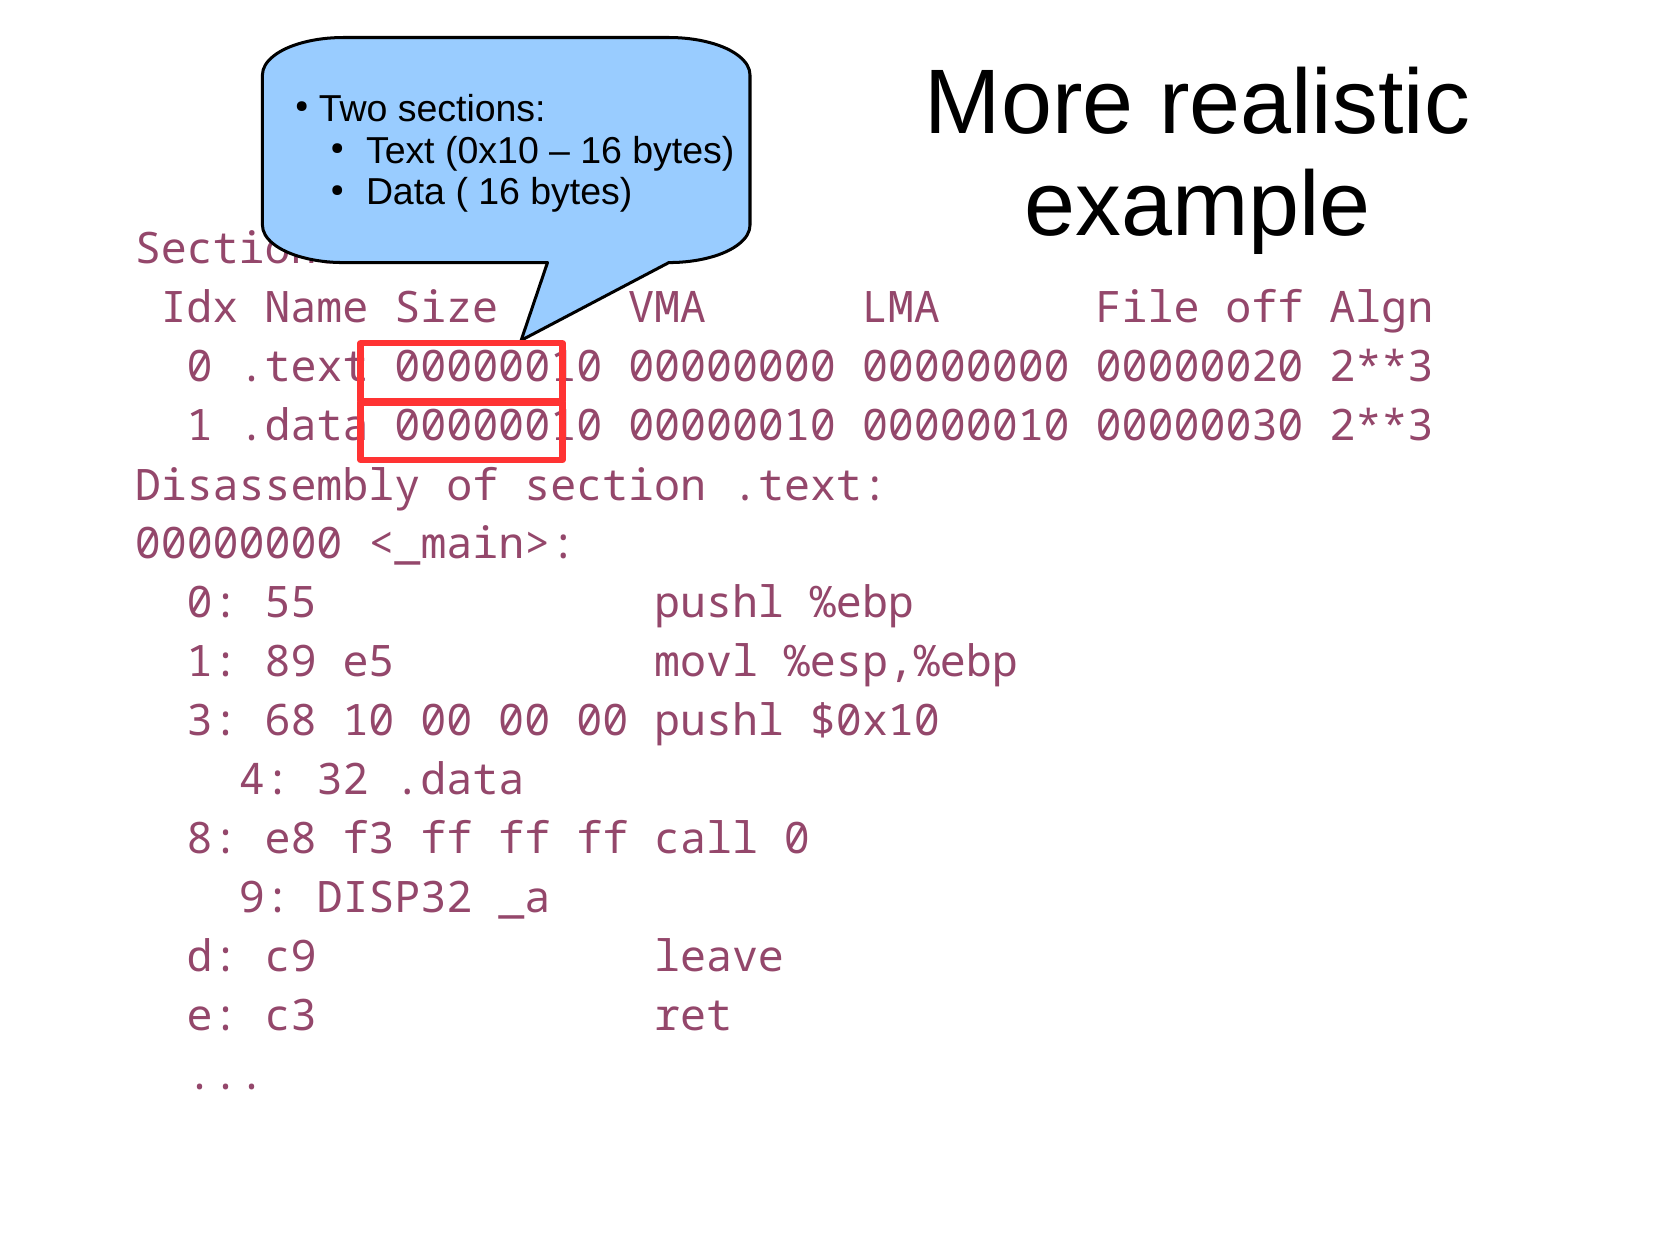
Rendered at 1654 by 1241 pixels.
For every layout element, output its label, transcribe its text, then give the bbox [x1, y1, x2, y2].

list Sections: Idx Name Size VMA LMA File off Algn 0 .text 00000010 00000000 00000000 00000020 2**3 1 .data 00000010 00000010 00000010 00000030 2**3 Disassembly of section .text: 00000000 <_main>: 0: 55 pushl %ebp 1: 89 e5 movl %esp,%ebp 3: 68 10 00 00 00 pushl $0x10 4: 32 .data 8: e8 f3 ff ff ff call 0 9: DISP32 _a d: c9 leave e: c3 ret ... [364, 346, 559, 398]
list Sections: Idx Name Size VMA LMA File off Algn 0 .text 00000010 00000000 00000000 00000020 2**3 1 .data 00000010 00000010 00000010 00000030 2**3 Disassembly of section .text: 00000000 <_main>: 0: 55 pushl %ebp 1: 89 e5 movl %esp,%ebp 3: 68 10 00 00 00 pushl $0x10 4: 32 .data 8: e8 f3 ff ff ff call 0 9: DISP32 _a d: c9 leave e: c3 ret ... [364, 406, 559, 457]
title More realistic example [825, 49, 1571, 150]
list Sections: Idx Name Size VMA LMA File off Algn 0 .text 00000010 00000000 00000000 00000020 2**3 1 .data 00000010 00000010 00000010 00000030 2**3 Disassembly of section .text: 00000000 <_main>: 0: 55 pushl %ebp 1: 89 e5 movl %esp,%ebp 3: 68 10 00 00 00 pushl $0x10 4: 32 .data 8: e8 f3 ff ff ff call 0 9: DISP32 _a d: c9 leave e: c3 ret ... [82, 150, 1571, 1126]
text_box Two sections: Text (0x10 – 16 bytes) Data ( 16 bytes) [262, 37, 751, 340]
